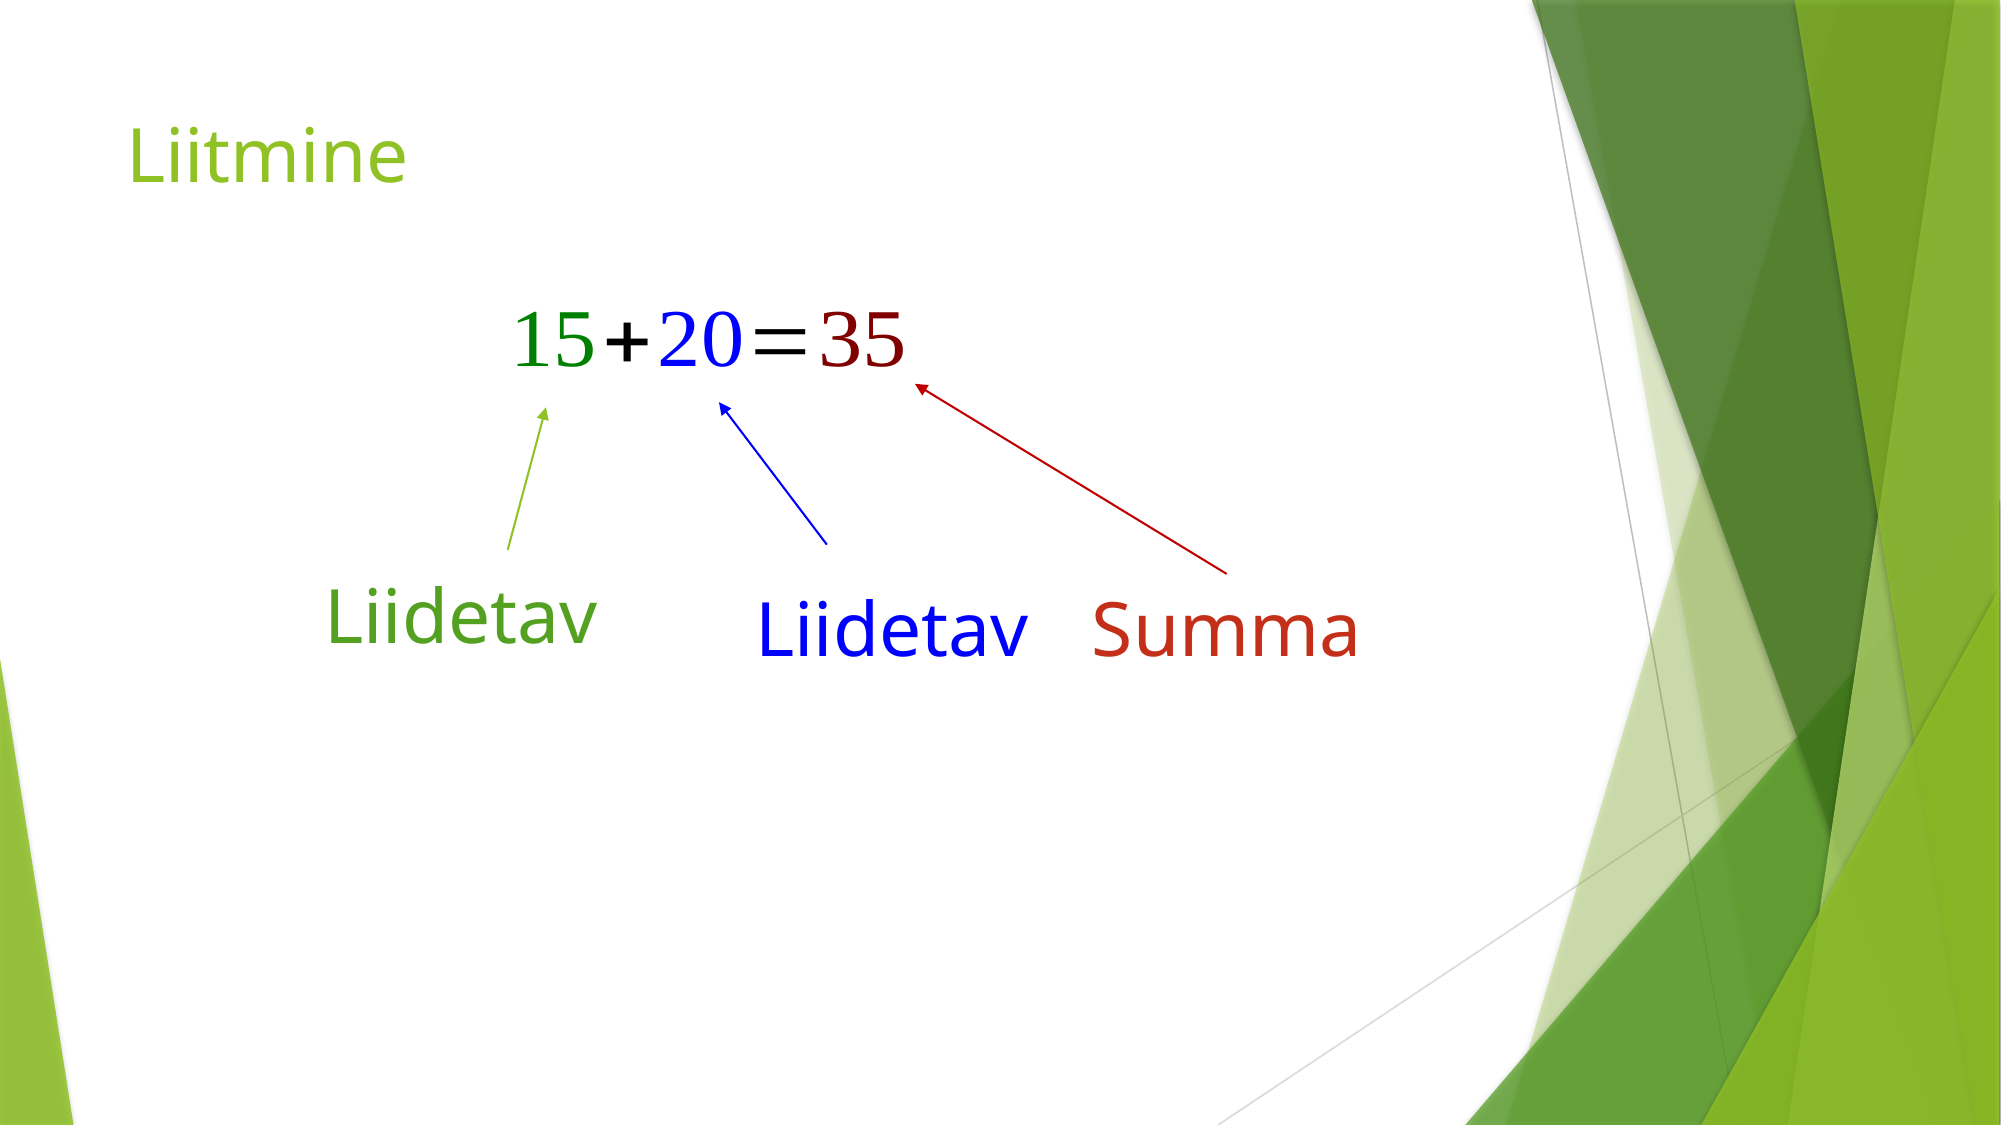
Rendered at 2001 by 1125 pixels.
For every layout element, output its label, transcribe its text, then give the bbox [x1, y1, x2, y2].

text_box Liidetav [740, 573, 1044, 679]
title Liitmine [111, 99, 1522, 317]
text_box Liidetav [309, 560, 613, 666]
chart [501, 293, 917, 384]
text_box Summa [1077, 573, 1377, 679]
